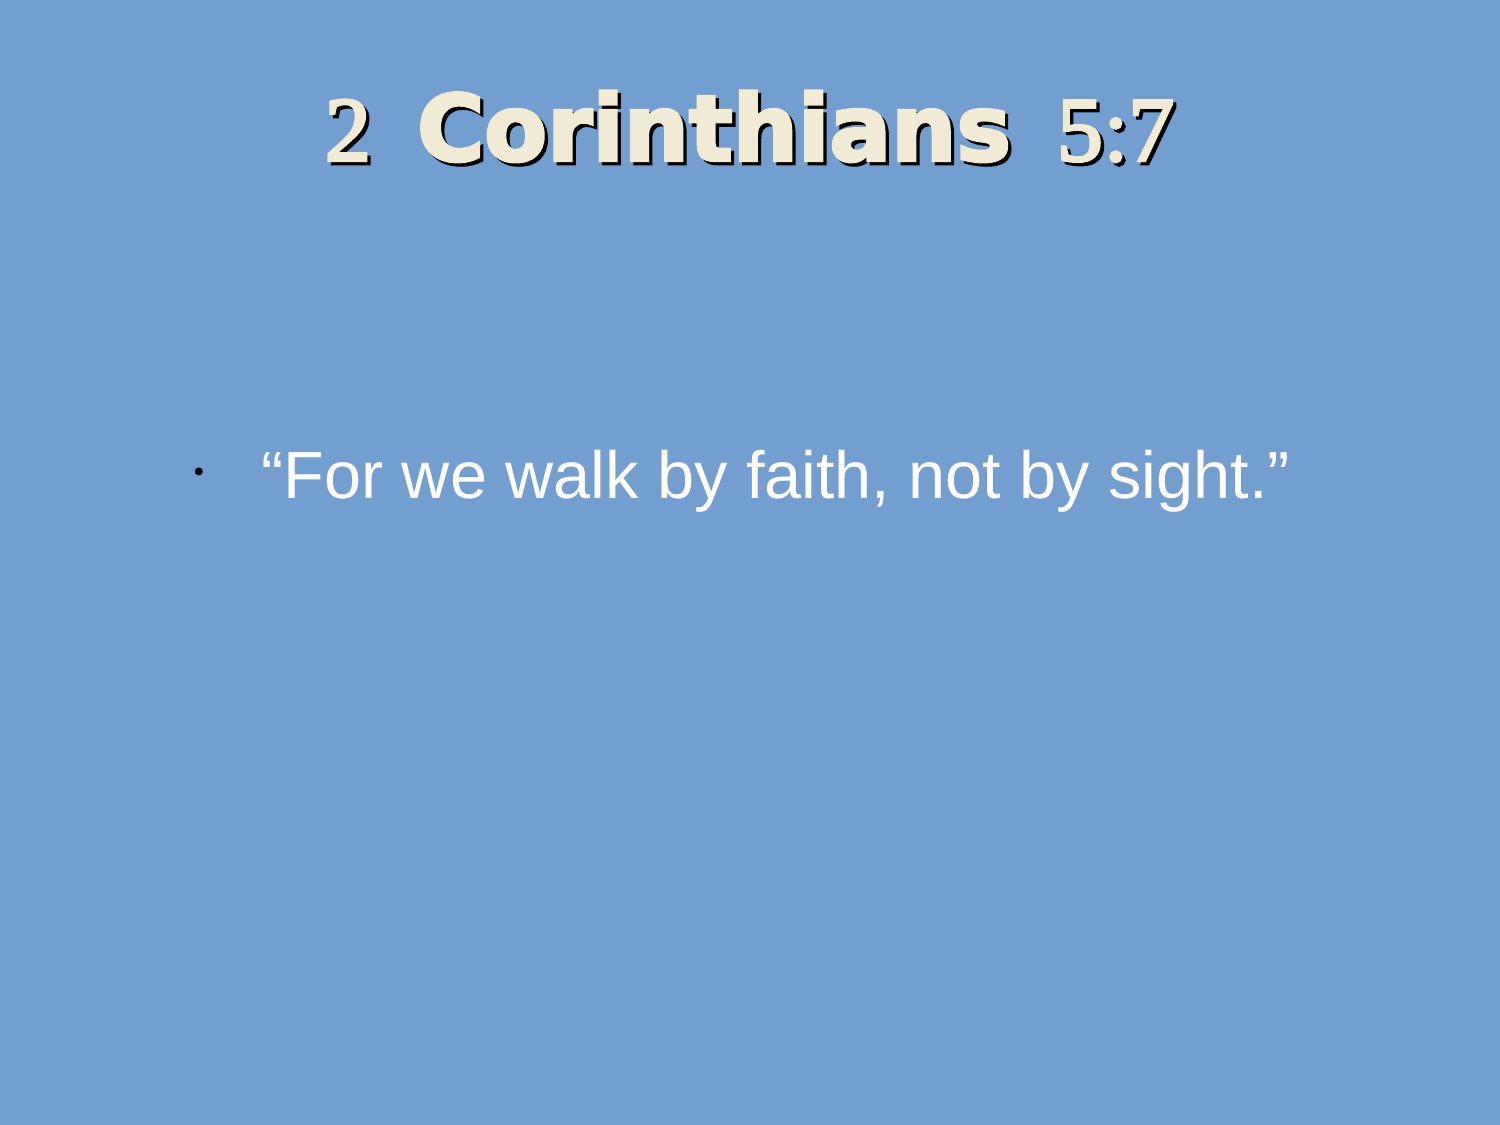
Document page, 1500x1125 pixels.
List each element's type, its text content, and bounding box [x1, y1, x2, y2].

list “For we walk by faith, not by sight.” [50, 437, 1463, 1125]
title 2 Corinthians 5:7 [75, 44, 1426, 233]
